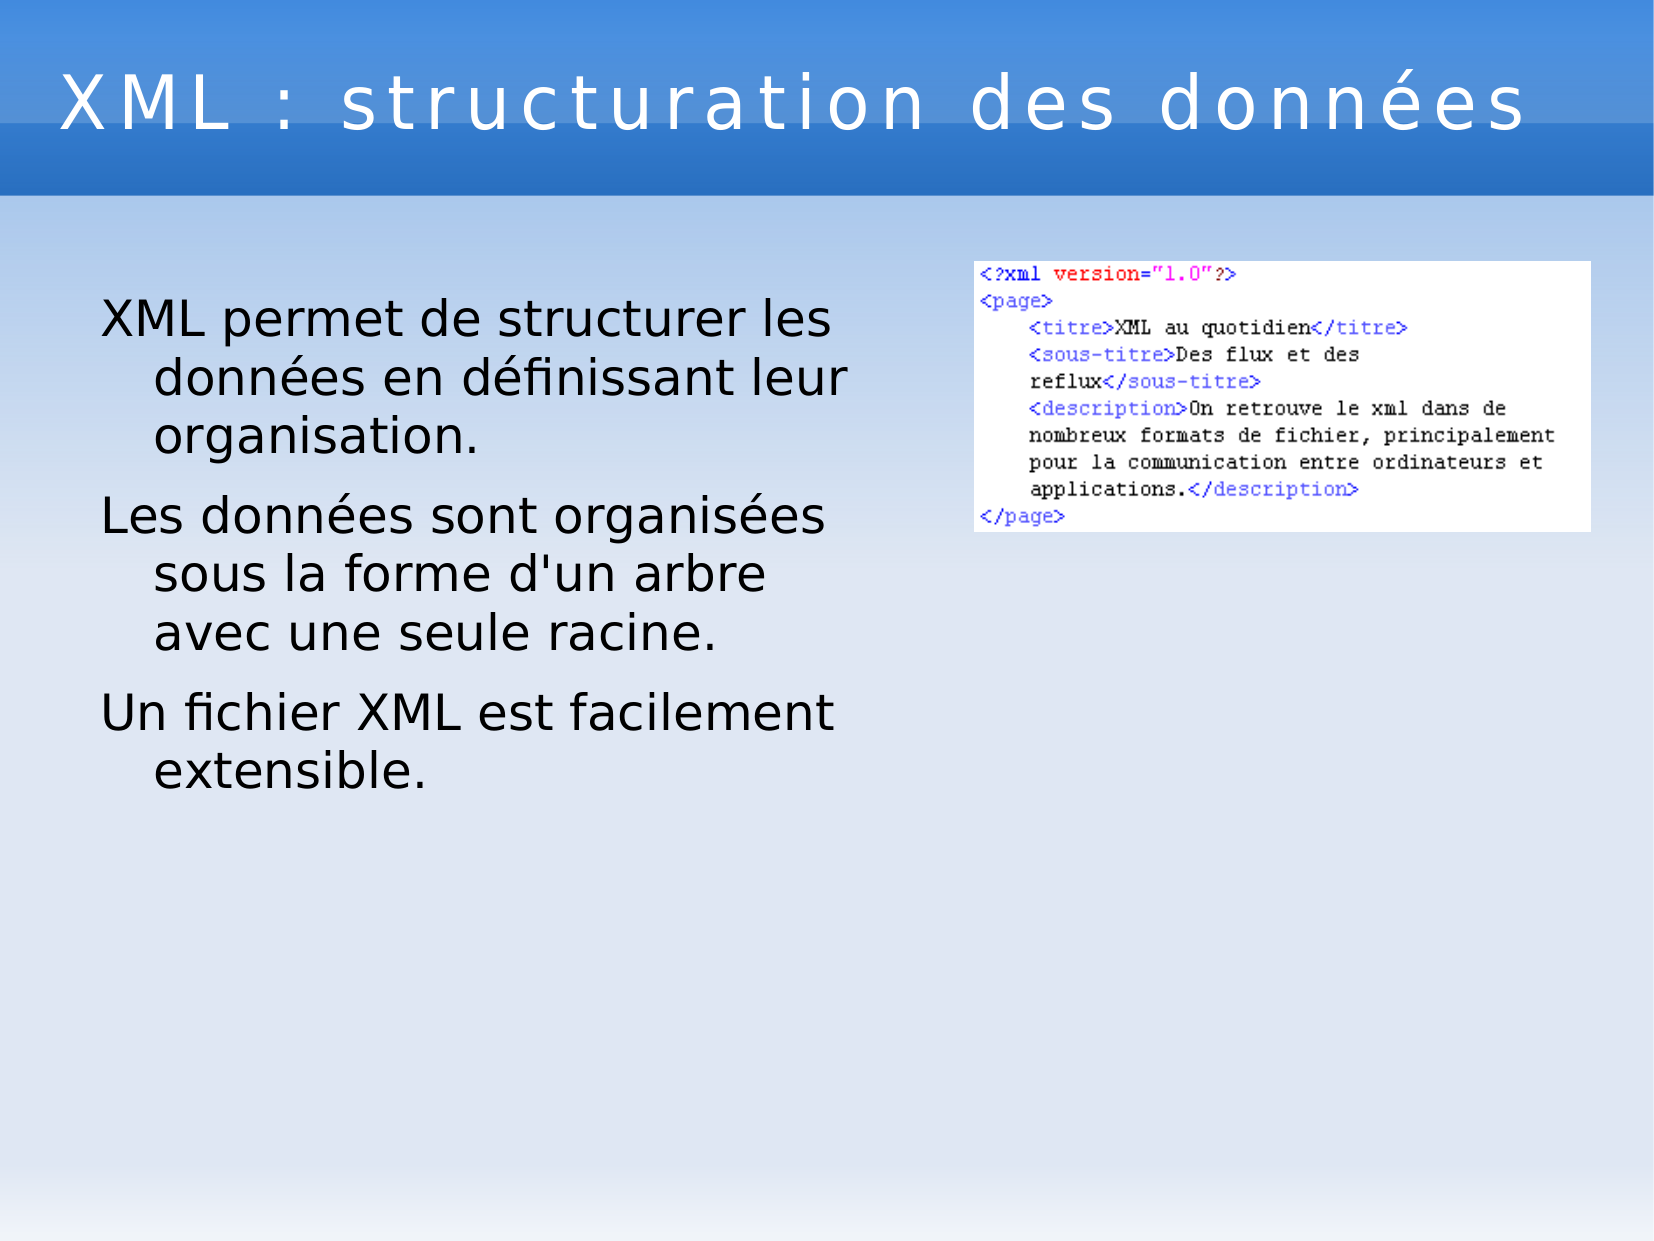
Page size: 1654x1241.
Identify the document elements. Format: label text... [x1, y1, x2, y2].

picture [0, 0, 1654, 1241]
list XML permet de structurer les données en définissant leur organisation. Les données sont organisées sous la forme d'un arbre avec une seule racine. Un fichier XML est facilement extensible. [82, 290, 857, 1094]
title XML : structuration des données [59, 29, 1625, 178]
